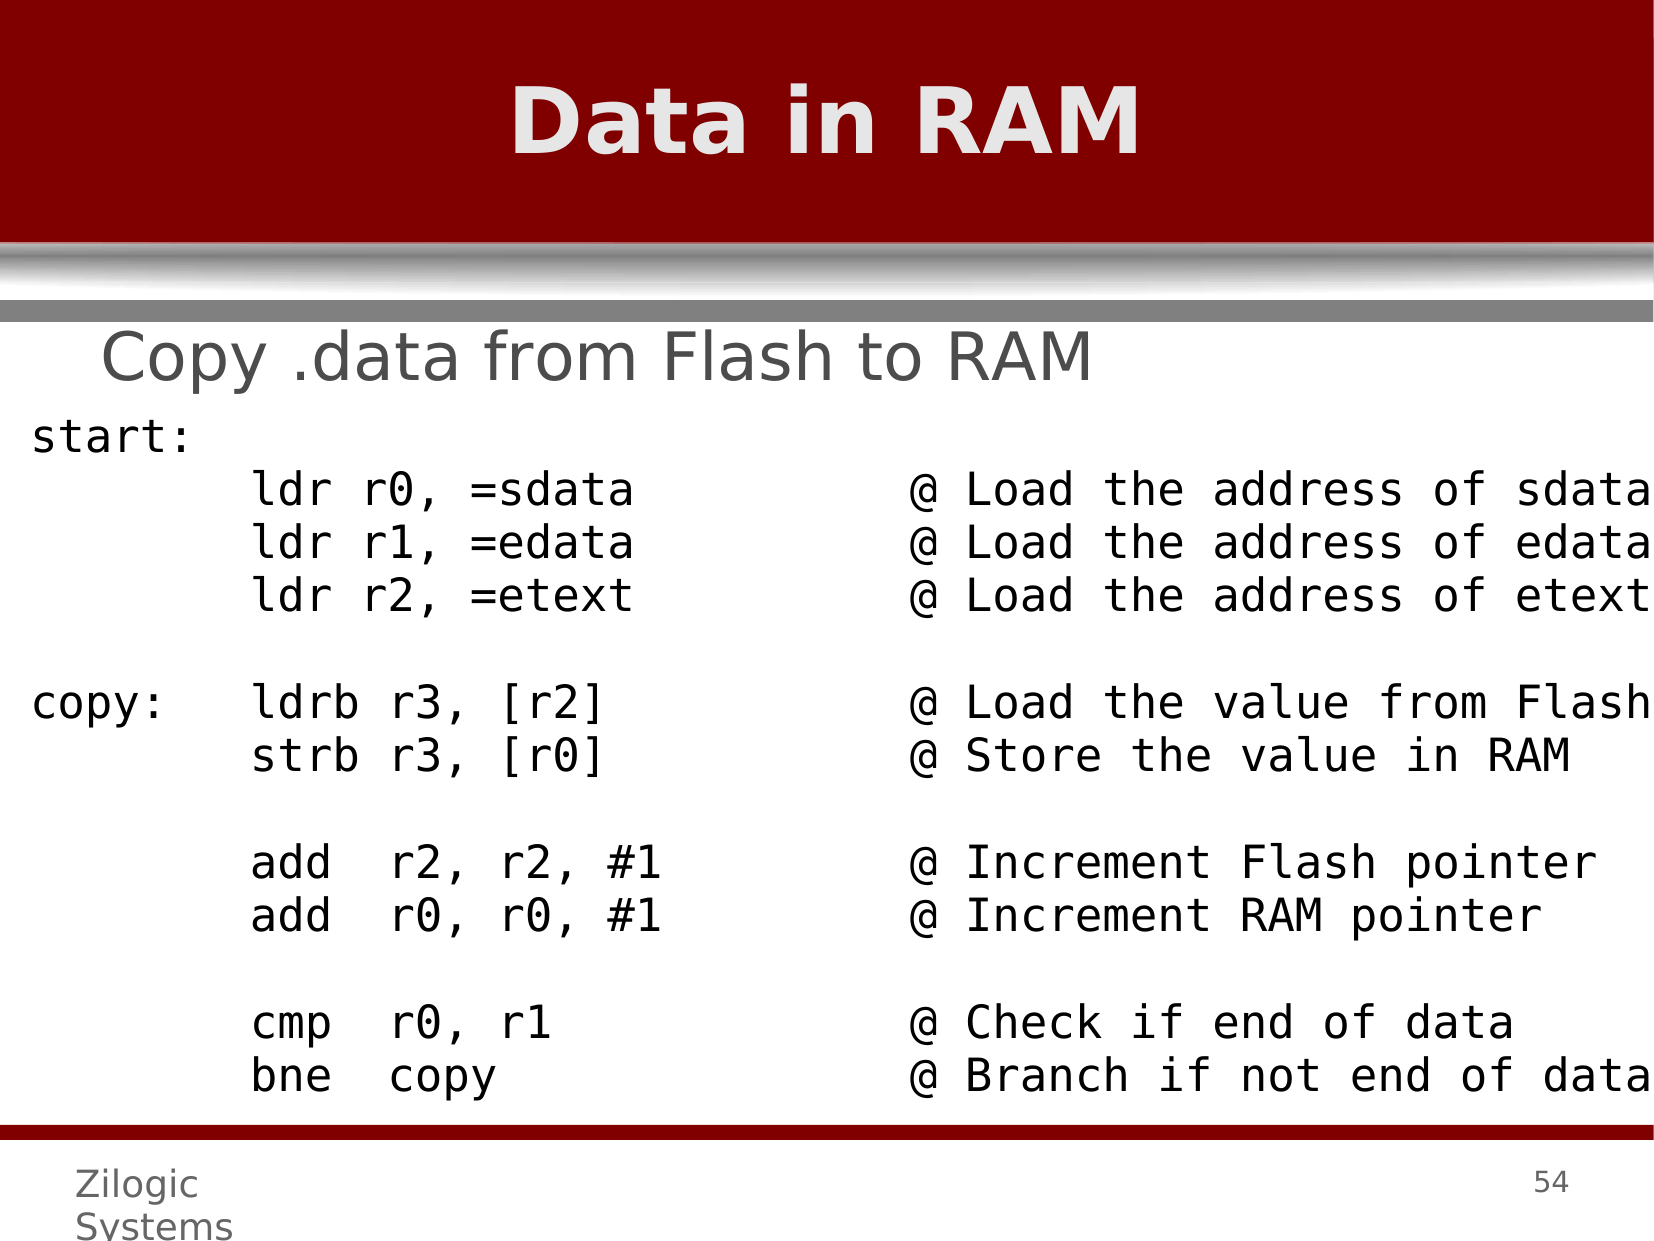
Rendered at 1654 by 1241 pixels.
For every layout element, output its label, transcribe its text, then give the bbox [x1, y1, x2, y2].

text_box start: ldr r0, =sdata @ Load the address of sdata ldr r1, =edata @ Load the address of edata ldr r2, =etext @ Load the address of etext copy: ldrb r3, [r2] @ Load the value from Flash strb r3, [r0] @ Store the value in RAM add r2, r2, #1 @ Increment Flash pointer add r0, r0, #1 @ Increment RAM pointer cmp r0, r1 @ Check if end of data bne copy @ Branch if not end of data [30, 356, 1654, 1156]
list Copy .data from Flash to RAM [82, 318, 1571, 356]
title Data in RAM [82, 18, 1571, 226]
